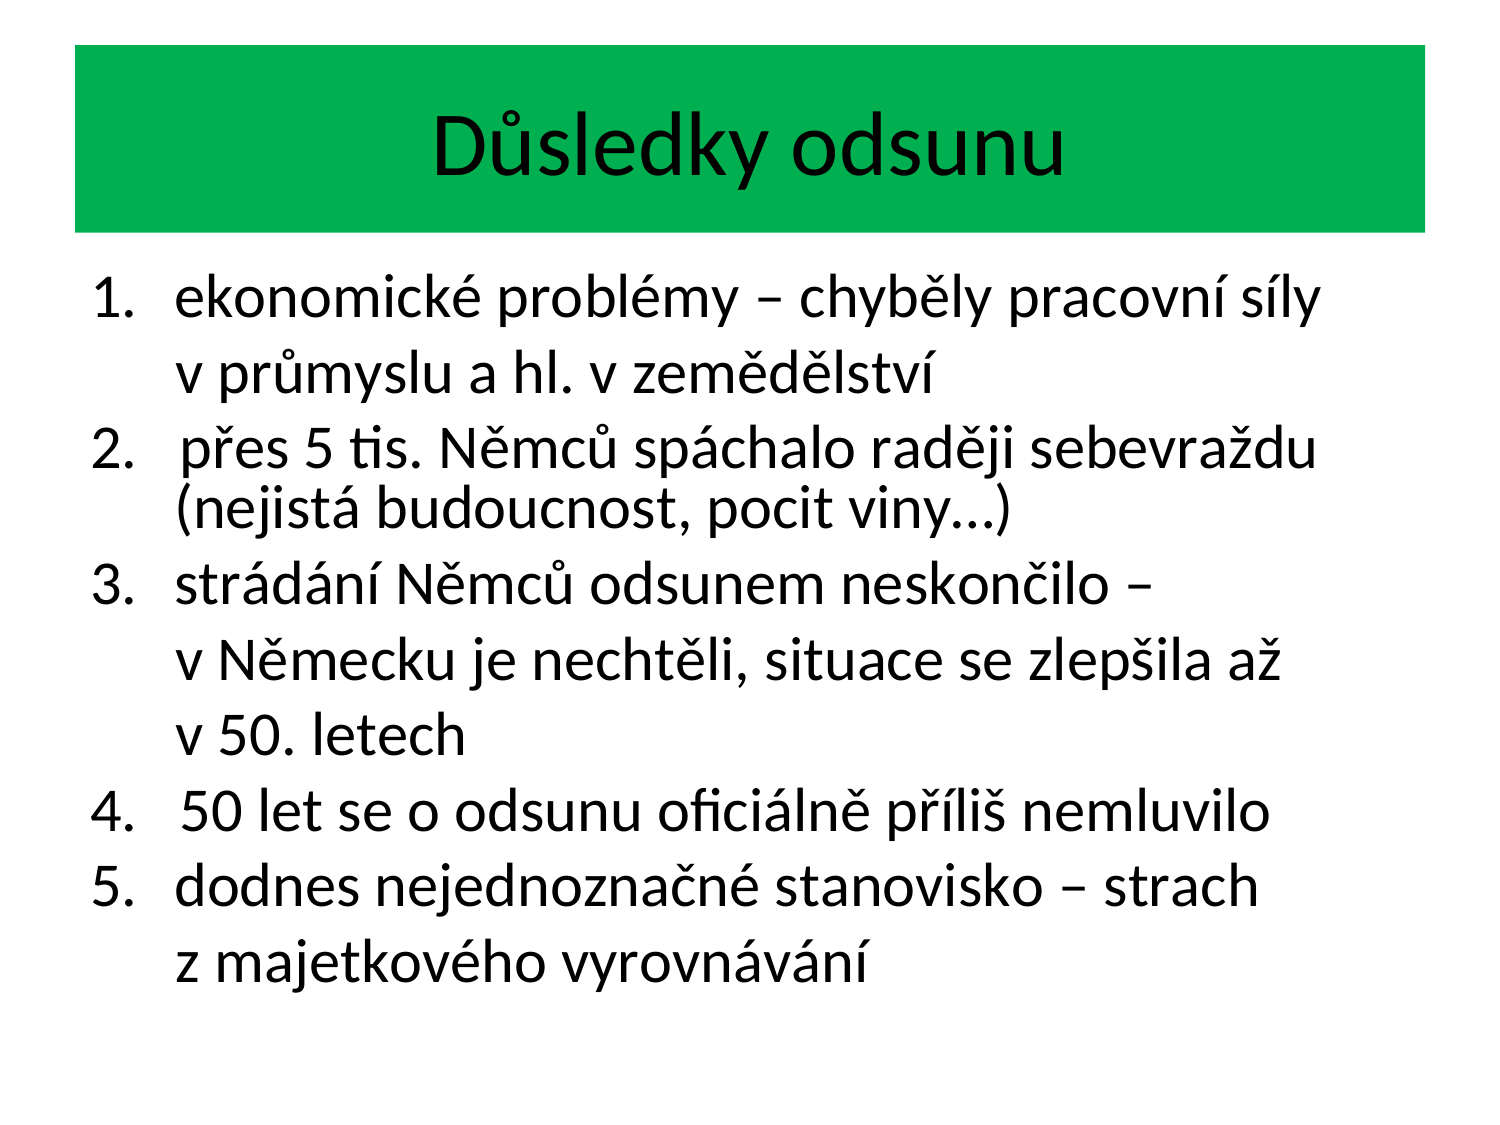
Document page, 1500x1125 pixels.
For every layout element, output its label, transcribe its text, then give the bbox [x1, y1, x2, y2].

title Důsledky odsunu [75, 45, 1426, 233]
list ekonomické problémy – chyběly pracovní síly v průmyslu a hl. v zemědělství 2. přes 5 tis. Němců spáchalo raději sebevraždu (nejistá budoucnost, pocit viny…) strádání Němců odsunem neskončilo – v Německu je nechtěli, situace se zlepšila až v 50. letech 4. 50 let se o odsunu oficiálně příliš nemluvilo dodnes nejednoznačné stanovisko – strach z majetkového vyrovnávání [75, 262, 1426, 1006]
